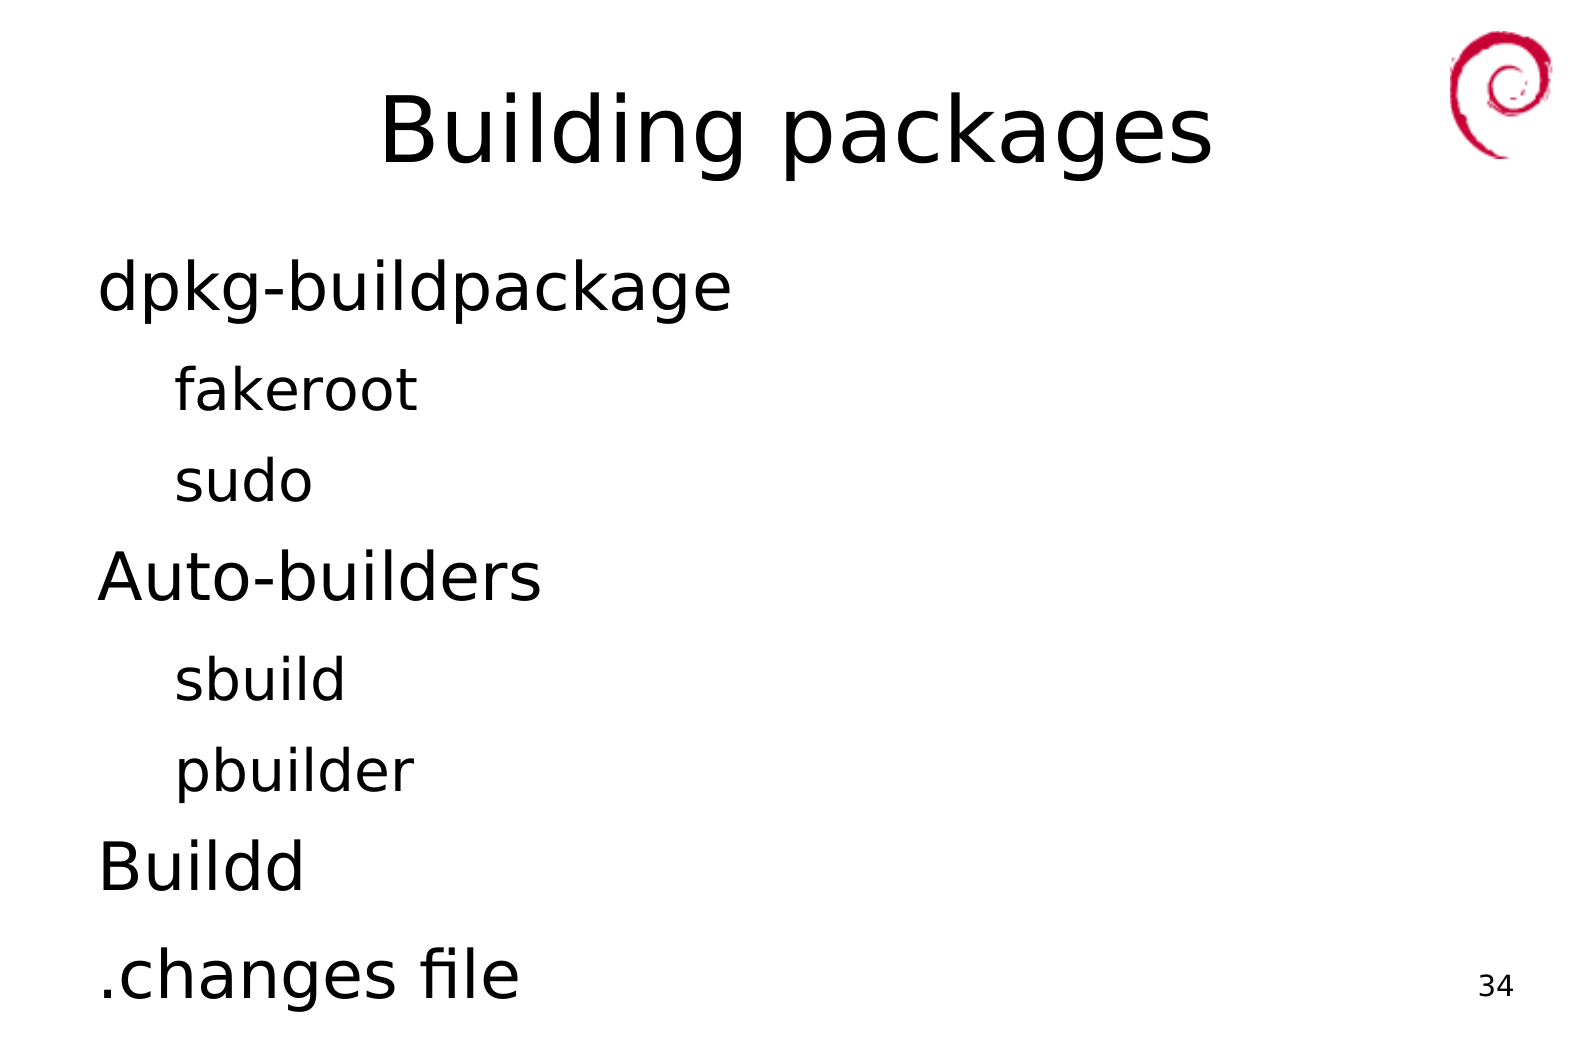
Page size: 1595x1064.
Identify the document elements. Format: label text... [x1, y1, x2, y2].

picture [1450, 31, 1555, 159]
list dpkg-buildpackage fakeroot sudo Auto-builders sbuild pbuilder Buildd .changes file [79, 248, 1515, 1015]
title Building packages [79, 42, 1515, 221]
